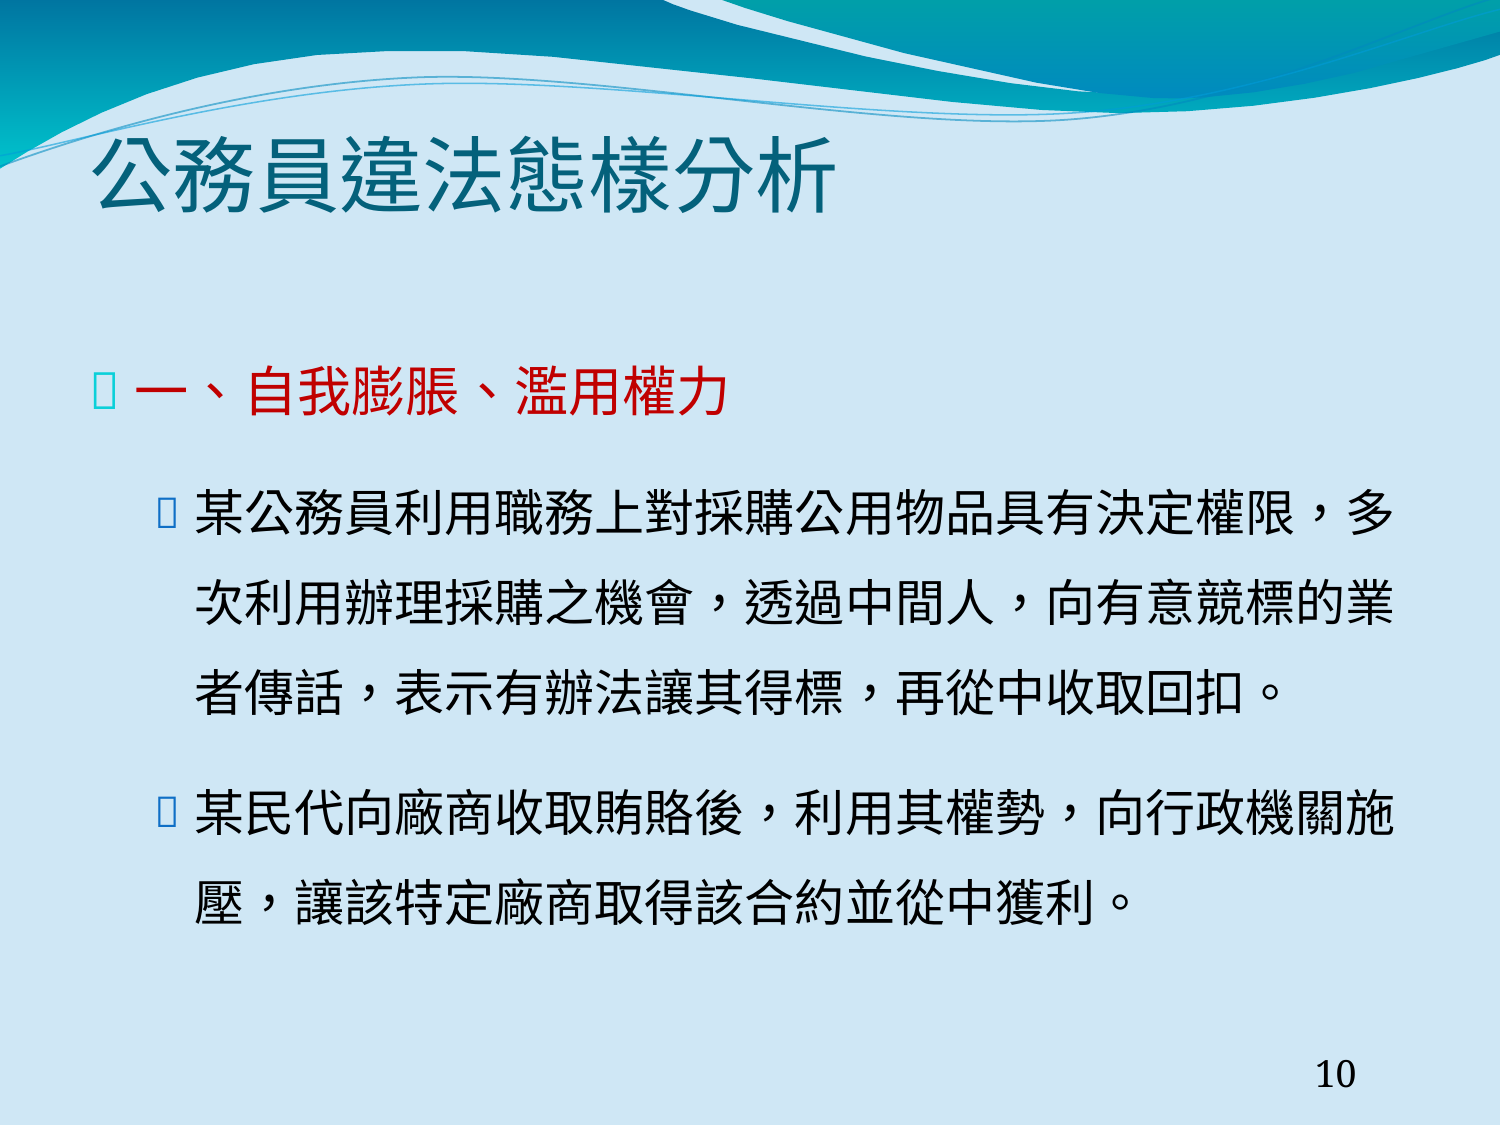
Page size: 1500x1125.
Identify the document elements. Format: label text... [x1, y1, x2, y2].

slide_number <編號> [1299, 1042, 1425, 1103]
list 一、自我膨脹、濫用權力 某公務員利用職務上對採購公用物品具有決定權限，多次利用辦理採購之機會，透過中間人，向有意競標的業者傳話，表示有辦法讓其得標，再從中收取回扣。 某民代向廠商收取賄賂後，利用其權勢，向行政機關施壓，讓該特定廠商取得該合約並從中獲利。 [75, 317, 1425, 1038]
title 公務員違法態樣分析 [75, 115, 1425, 303]
